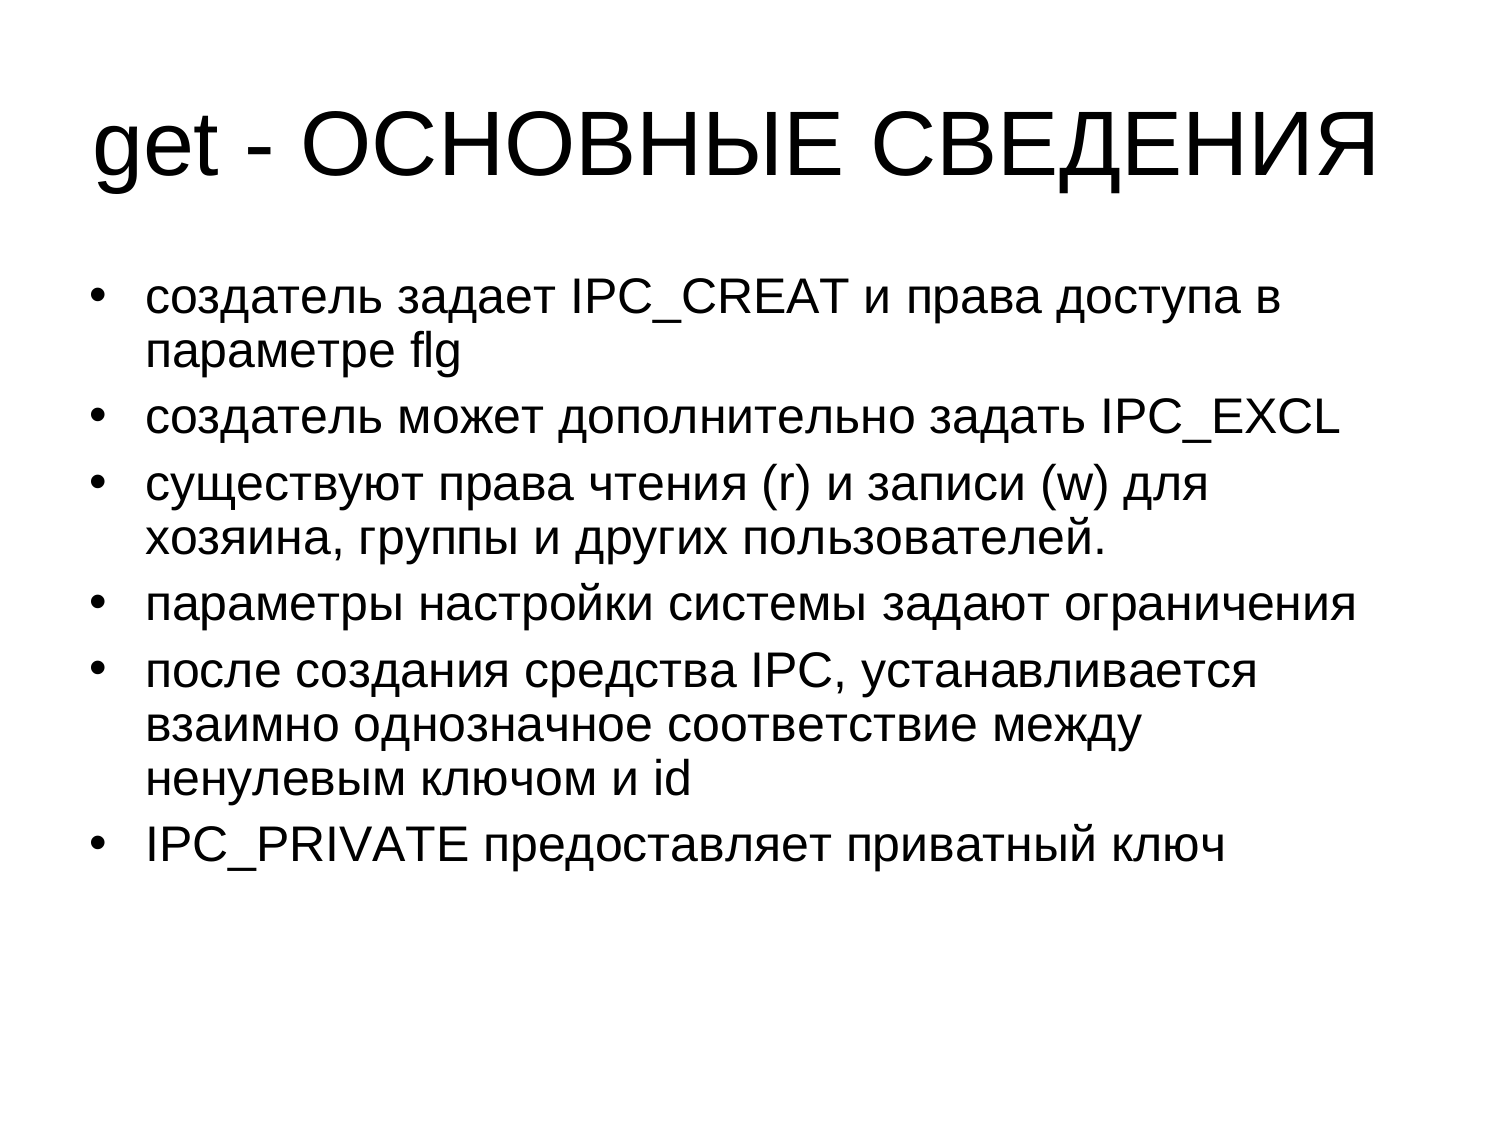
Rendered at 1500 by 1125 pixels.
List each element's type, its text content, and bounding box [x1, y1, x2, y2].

title get - ОСНОВНЫЕ СВЕДЕНИЯ [75, 45, 1426, 233]
list создатель задает IPC_CREAT и права доступа в параметре flg создатель может дополнительно задать IPC_EXCL существуют права чтения (r) и записи (w) для хозяина, группы и других пользователей. параметры настройки системы задают ограничения после создания средства IPC, устанавливается взаимно однозначное соответствие между ненулевым ключом и id IPC_PRIVATE предоставляет приватный ключ [75, 262, 1426, 1005]
